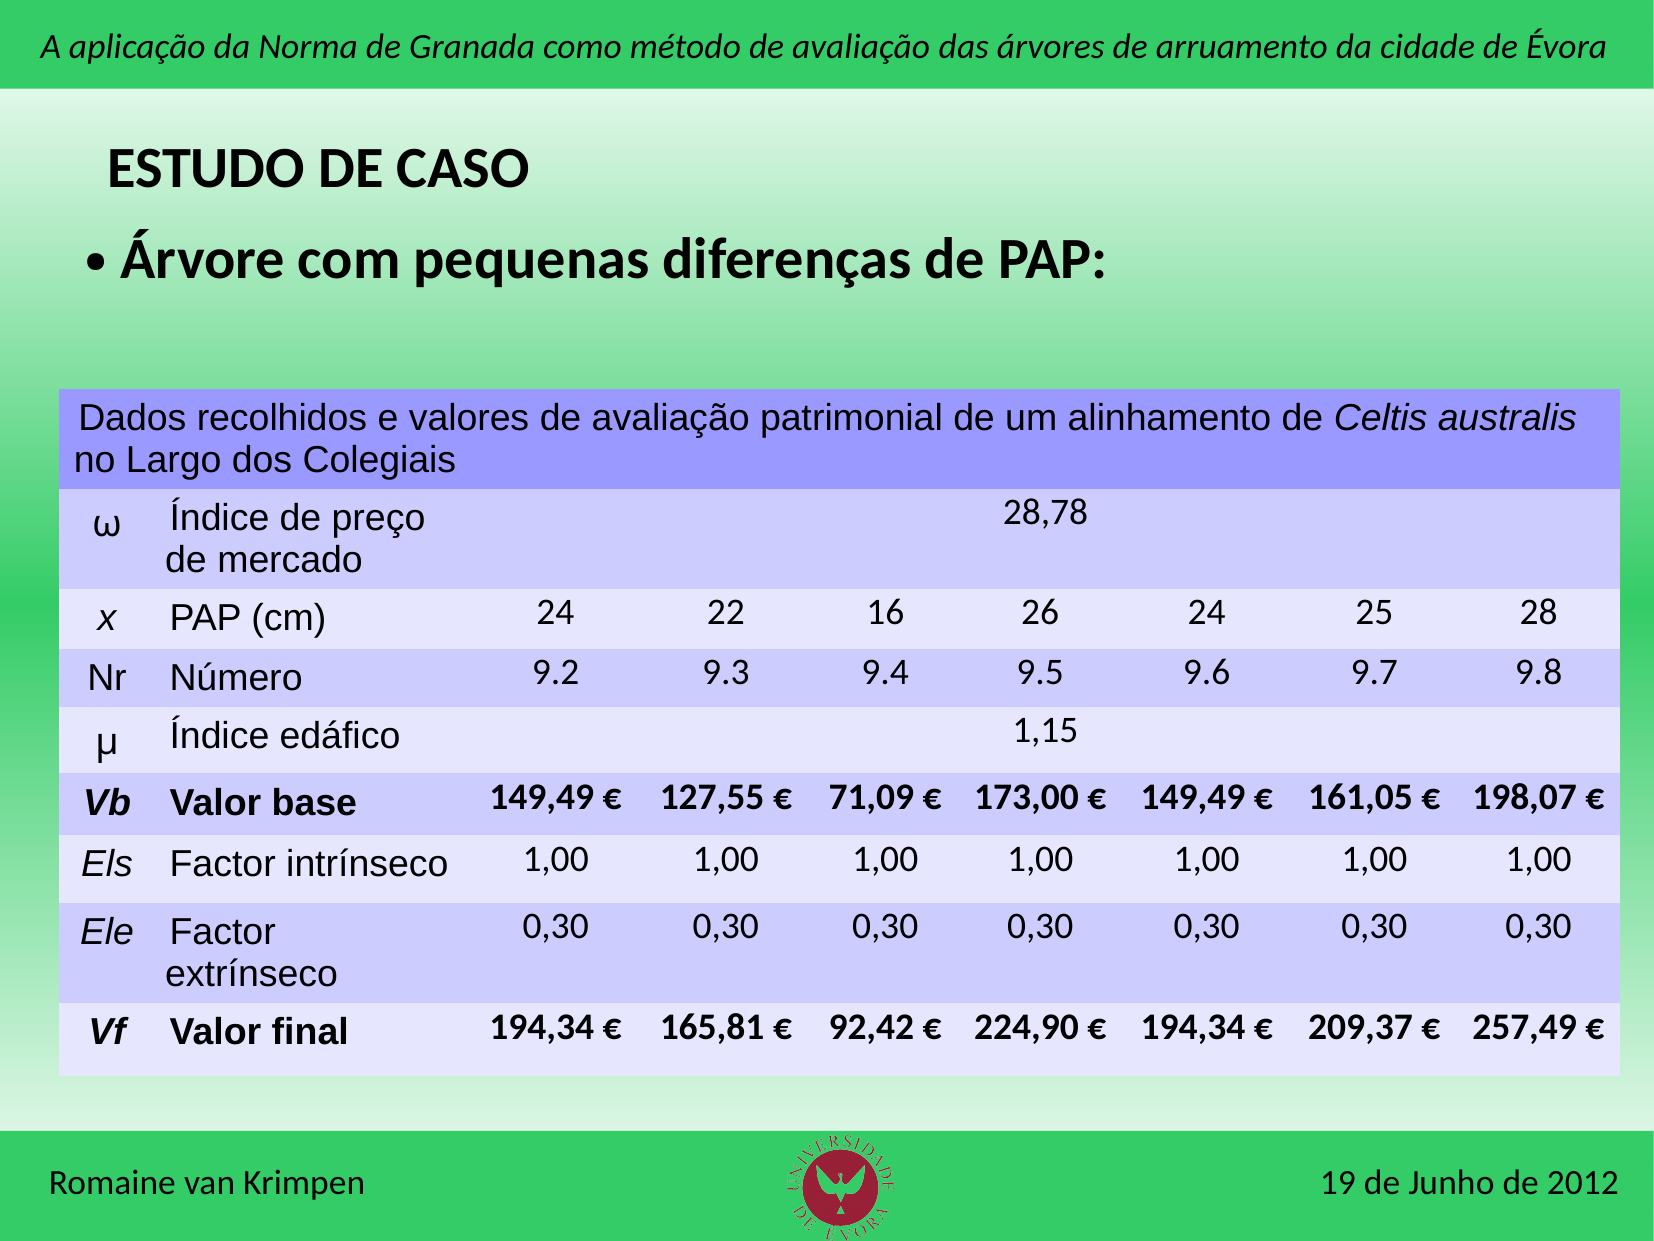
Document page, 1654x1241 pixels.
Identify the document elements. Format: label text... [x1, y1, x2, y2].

table_cell 25 [1292, 589, 1457, 649]
text_box Árvore com pequenas diferenças de PAP: [78, 219, 1587, 309]
table_cell 1,15 [466, 707, 1620, 773]
table_cell 209,37 € [1292, 1003, 1457, 1076]
table_cell Vf [59, 1003, 150, 1076]
table_cell 9.7 [1292, 649, 1457, 707]
table_cell 161,05 € [1292, 773, 1457, 835]
table_cell 1,00 [640, 835, 812, 903]
table_cell 257,49 € [1457, 1003, 1620, 1076]
table_cell 22 [640, 589, 812, 649]
picture [787, 1135, 894, 1241]
table_cell 173,00 € [959, 773, 1122, 835]
table_cell 1,00 [959, 835, 1122, 903]
text_box ESTUDO DE CASO [78, 132, 1587, 214]
table_cell 1,00 [812, 835, 959, 903]
table_cell 149,49 € [466, 773, 640, 835]
table_cell Valor final [150, 1003, 466, 1076]
table_cell 149,49 € [1122, 773, 1292, 835]
table_cell 165,81 € [640, 1003, 812, 1076]
table_cell 224,90 € [959, 1003, 1122, 1076]
table_header Dados recolhidos e valores de avaliação patrimonial de um alinhamento de Celtis australis no Largo dos Colegiais [59, 389, 1620, 489]
table_cell Valor base [150, 773, 466, 835]
table_cell 9.2 [466, 649, 640, 707]
table_cell μ [59, 707, 150, 773]
table_cell 9.5 [959, 649, 1122, 707]
table_cell Ele [59, 903, 150, 1003]
table_cell Nr [59, 649, 150, 707]
table_cell 127,55 € [640, 773, 812, 835]
table_cell 1,00 [1292, 835, 1457, 903]
table_cell 0,30 [1292, 903, 1457, 1003]
table_cell 0,30 [812, 903, 959, 1003]
table_cell 9.4 [812, 649, 959, 707]
table_cell 0,30 [466, 903, 640, 1003]
table_cell 1,00 [466, 835, 640, 903]
table_cell PAP (cm) [150, 589, 466, 649]
table_cell x [59, 589, 150, 649]
table_cell 0,30 [1457, 903, 1620, 1003]
table_cell 24 [1122, 589, 1292, 649]
table_cell 28,78 [466, 489, 1620, 589]
table_cell Índice edáfico [150, 707, 466, 773]
table_cell 0,30 [959, 903, 1122, 1003]
table_cell 0,30 [1122, 903, 1292, 1003]
table_cell 194,34 € [1122, 1003, 1292, 1076]
table_cell 1,00 [1457, 835, 1620, 903]
table_cell 9.6 [1122, 649, 1292, 707]
table_cell Vb [59, 773, 150, 835]
table_cell Factor intrínseco [150, 835, 466, 903]
table_cell 28 [1457, 589, 1620, 649]
table_cell 1,00 [1122, 835, 1292, 903]
table_cell 16 [812, 589, 959, 649]
table_cell 198,07 € [1457, 773, 1620, 835]
table_cell Factor extrínseco [150, 903, 466, 1003]
table_cell 71,09 € [812, 773, 959, 835]
table_cell 24 [466, 589, 640, 649]
table_cell Índice de preço de mercado [150, 489, 466, 589]
table_cell 9.8 [1457, 649, 1620, 707]
table_cell 194,34 € [466, 1003, 640, 1076]
table_cell 26 [959, 589, 1122, 649]
table_cell ω [59, 489, 150, 589]
table_cell 0,30 [640, 903, 812, 1003]
table_cell 9.3 [640, 649, 812, 707]
table_cell Número [150, 649, 466, 707]
table_cell 92,42 € [812, 1003, 959, 1076]
table_cell Els [59, 835, 150, 903]
